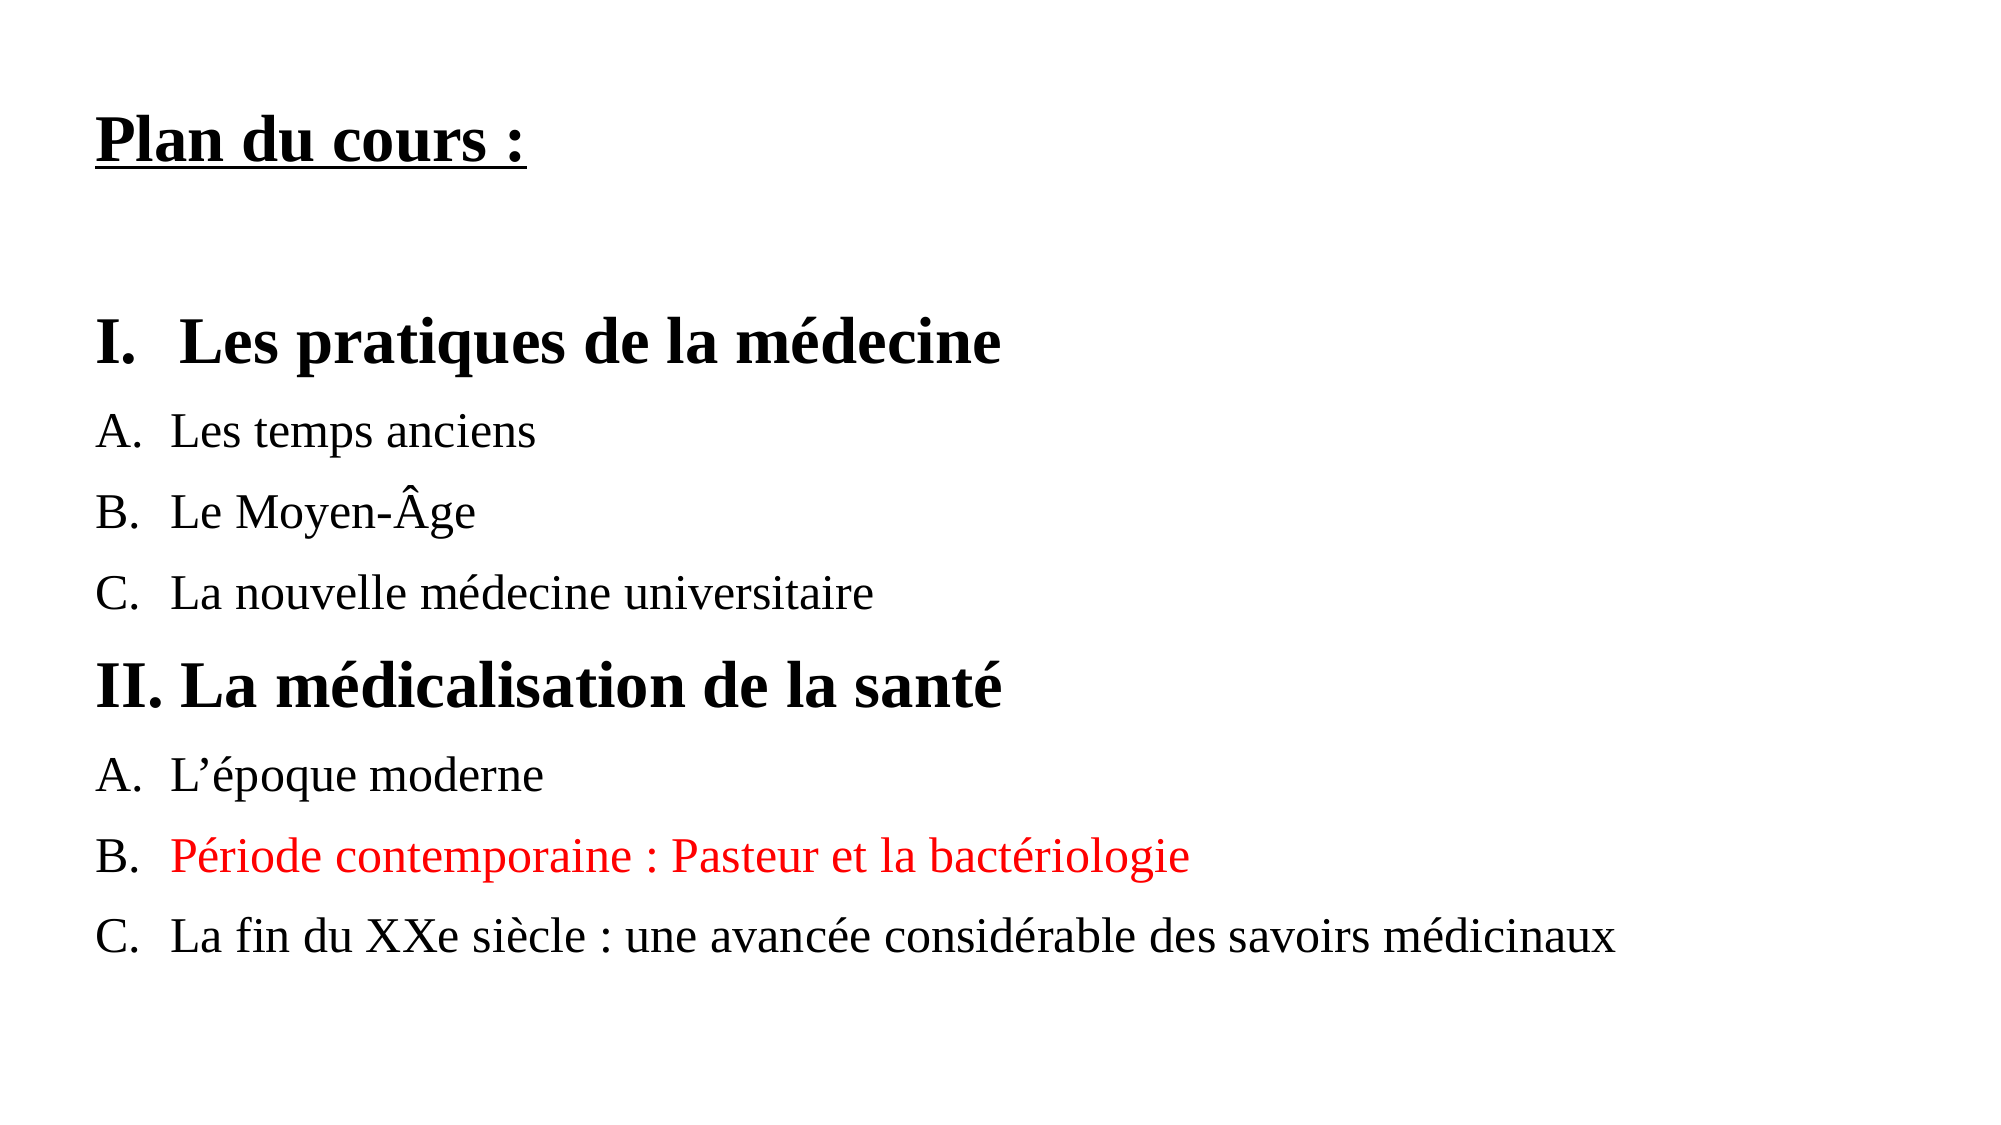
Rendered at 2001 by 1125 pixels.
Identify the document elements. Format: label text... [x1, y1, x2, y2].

list Plan du cours : Les pratiques de la médecine Les temps anciens Le Moyen-Âge La nouvelle médecine universitaire II. La médicalisation de la santé L’époque moderne Période contemporaine : Pasteur et la bactériologie La fin du XXe siècle : une avancée considérable des savoirs médicinaux [80, 87, 1864, 1068]
